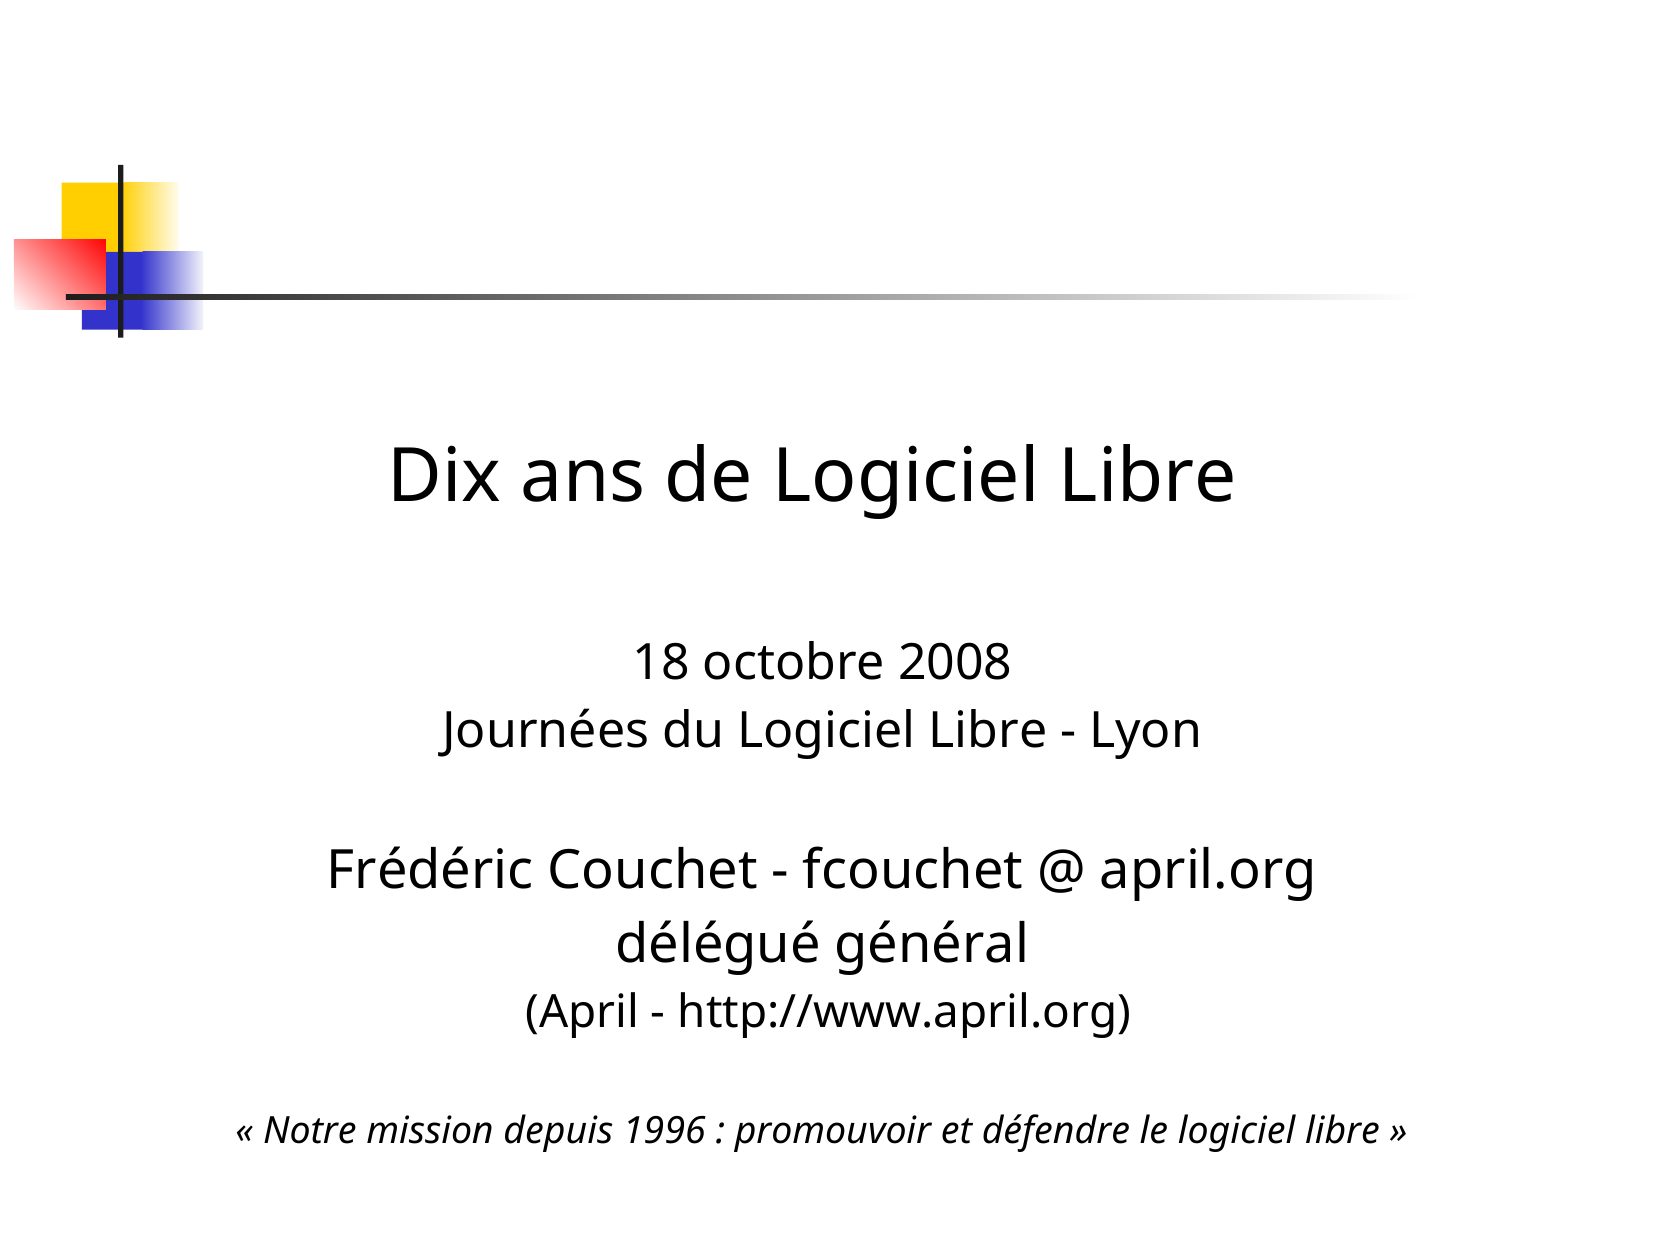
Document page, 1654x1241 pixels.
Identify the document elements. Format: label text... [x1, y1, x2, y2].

subtitle Dix ans de Logiciel Libre 18 octobre 2008 Journées du Logiciel Libre - Lyon Frédéric Couchet - fcouchet @ april.org délégué général (April - http://www.april.org) « Notre mission depuis 1996 : promouvoir et défendre le logiciel libre » [78, 234, 1532, 1160]
